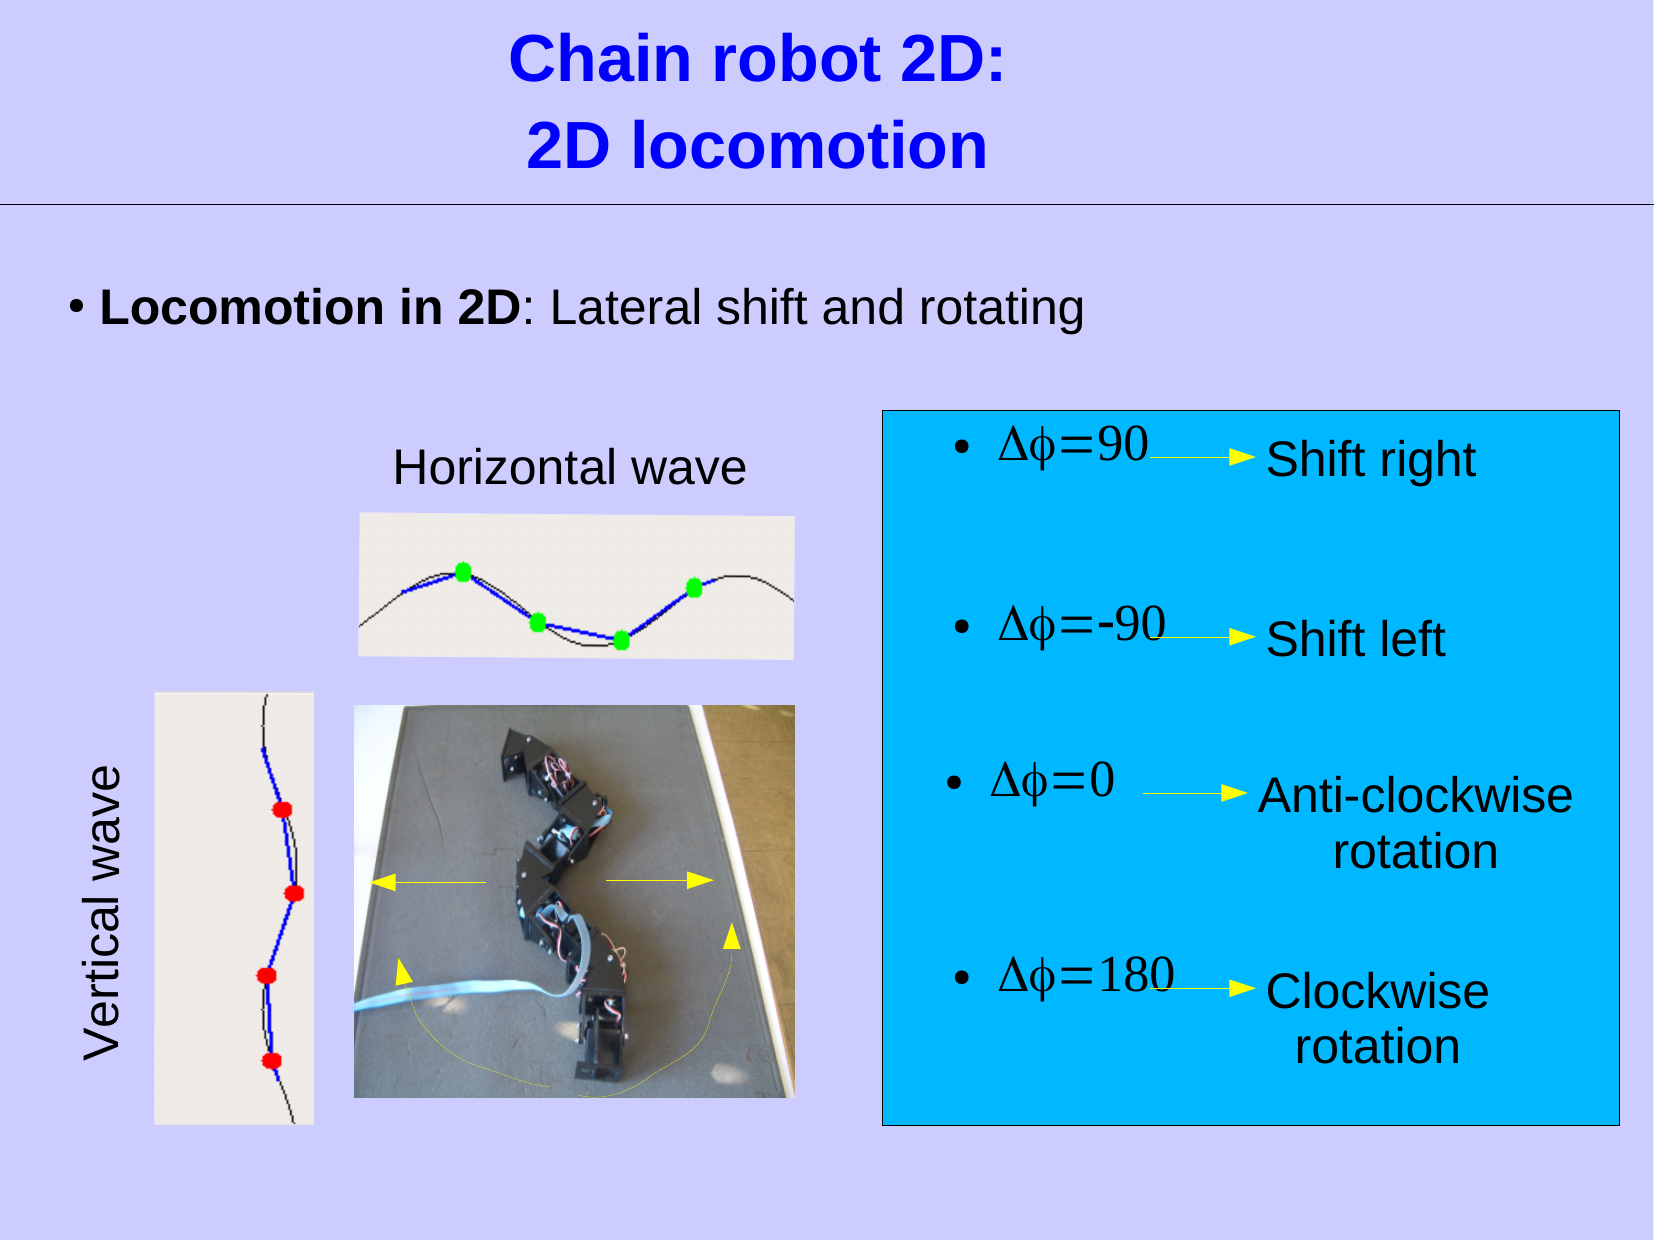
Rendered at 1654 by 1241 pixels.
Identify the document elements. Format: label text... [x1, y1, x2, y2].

text_box Df=-90 [952, 604, 1152, 673]
text_box Locomotion in 2D: Lateral shift and rotating [67, 279, 1570, 358]
text_box Anti-clockwise rotation [1257, 767, 1575, 880]
text_box Shift right [1265, 431, 1478, 488]
text_box Df=180 [952, 955, 1149, 1024]
text_box Vertical wave [73, 763, 131, 1062]
text_box Clockwise rotation [1265, 962, 1491, 1075]
text_box Horizontal wave [392, 439, 748, 496]
picture [354, 705, 795, 1098]
picture [154, 691, 314, 1125]
text_box Df=90 [952, 424, 1123, 493]
text_box [882, 410, 1620, 1126]
picture [358, 512, 795, 660]
text_box Df=0 [944, 760, 1089, 829]
title Chain robot 2D: 2D locomotion [120, 0, 1396, 191]
text_box Shift left [1265, 611, 1447, 668]
